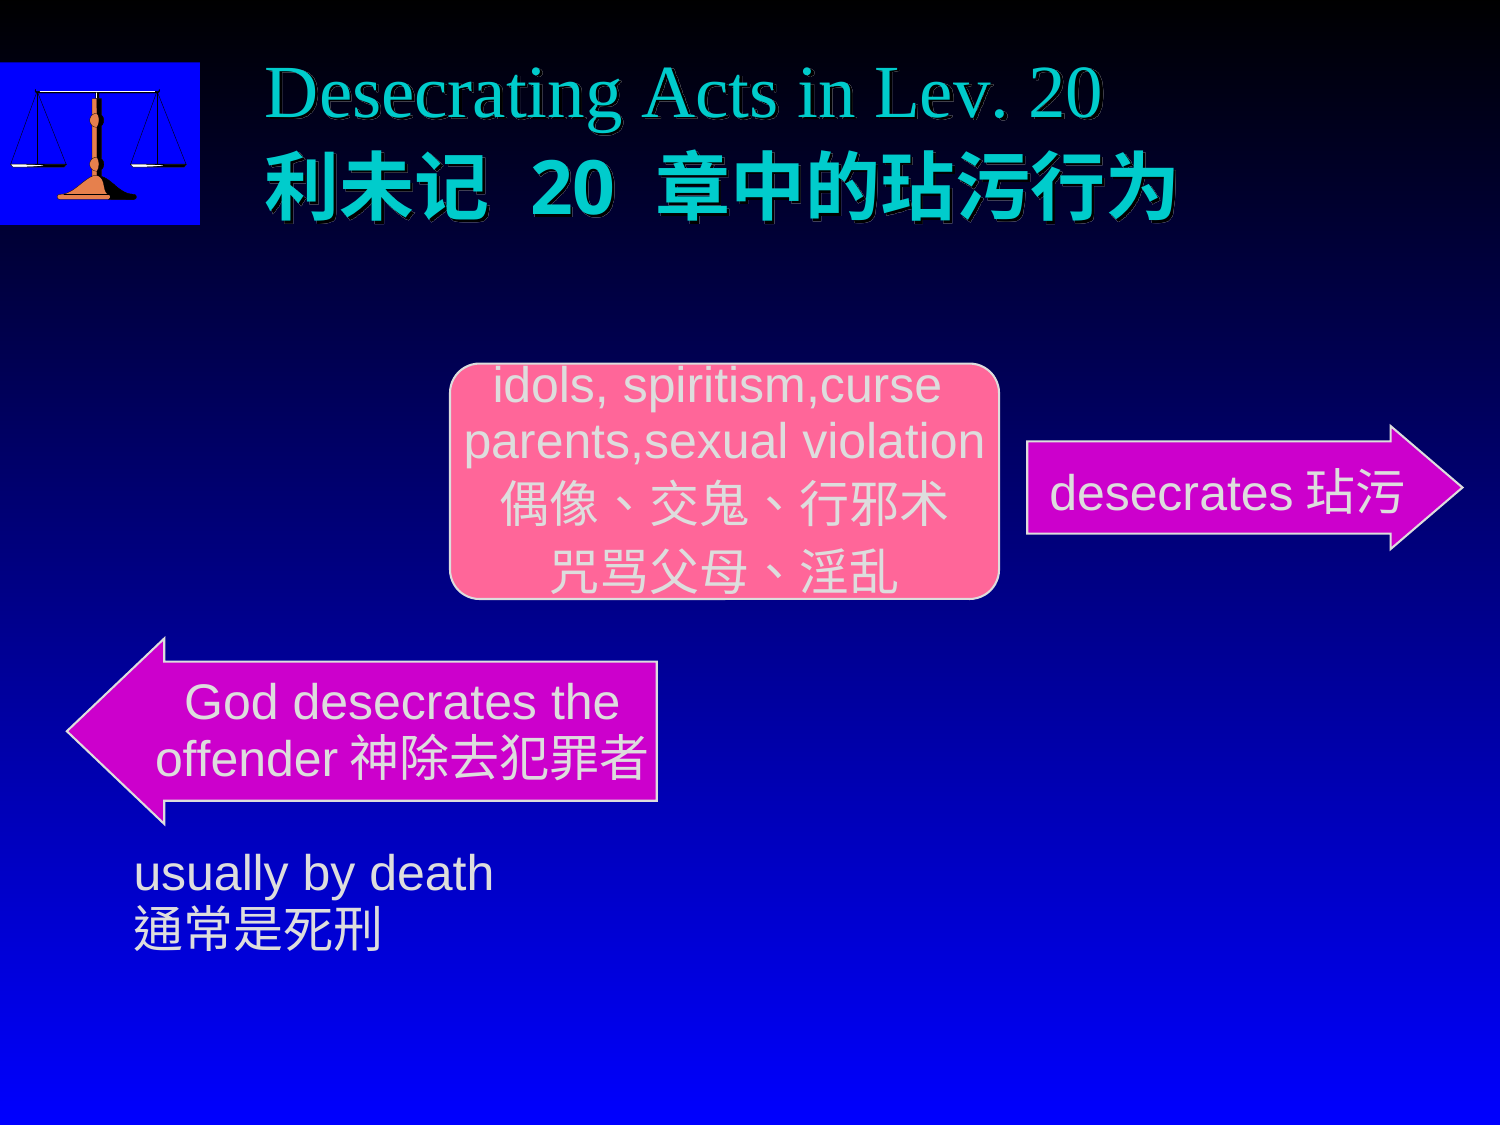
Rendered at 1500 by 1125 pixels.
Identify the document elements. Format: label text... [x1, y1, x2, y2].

text_box usually by death 通常是死刑 [118, 837, 711, 967]
text_box God desecrates the offender神除去犯罪者 [66, 638, 657, 824]
text_box desecrates玷污 [1027, 426, 1463, 550]
text_box idols, spiritism,curse parents,sexual violation 偶像、交鬼、行邪术 咒骂父母、淫乱 [450, 363, 1000, 599]
title Desecrating Acts in Lev. 20 利未记 20 章中的玷污行为 [249, 49, 1474, 238]
